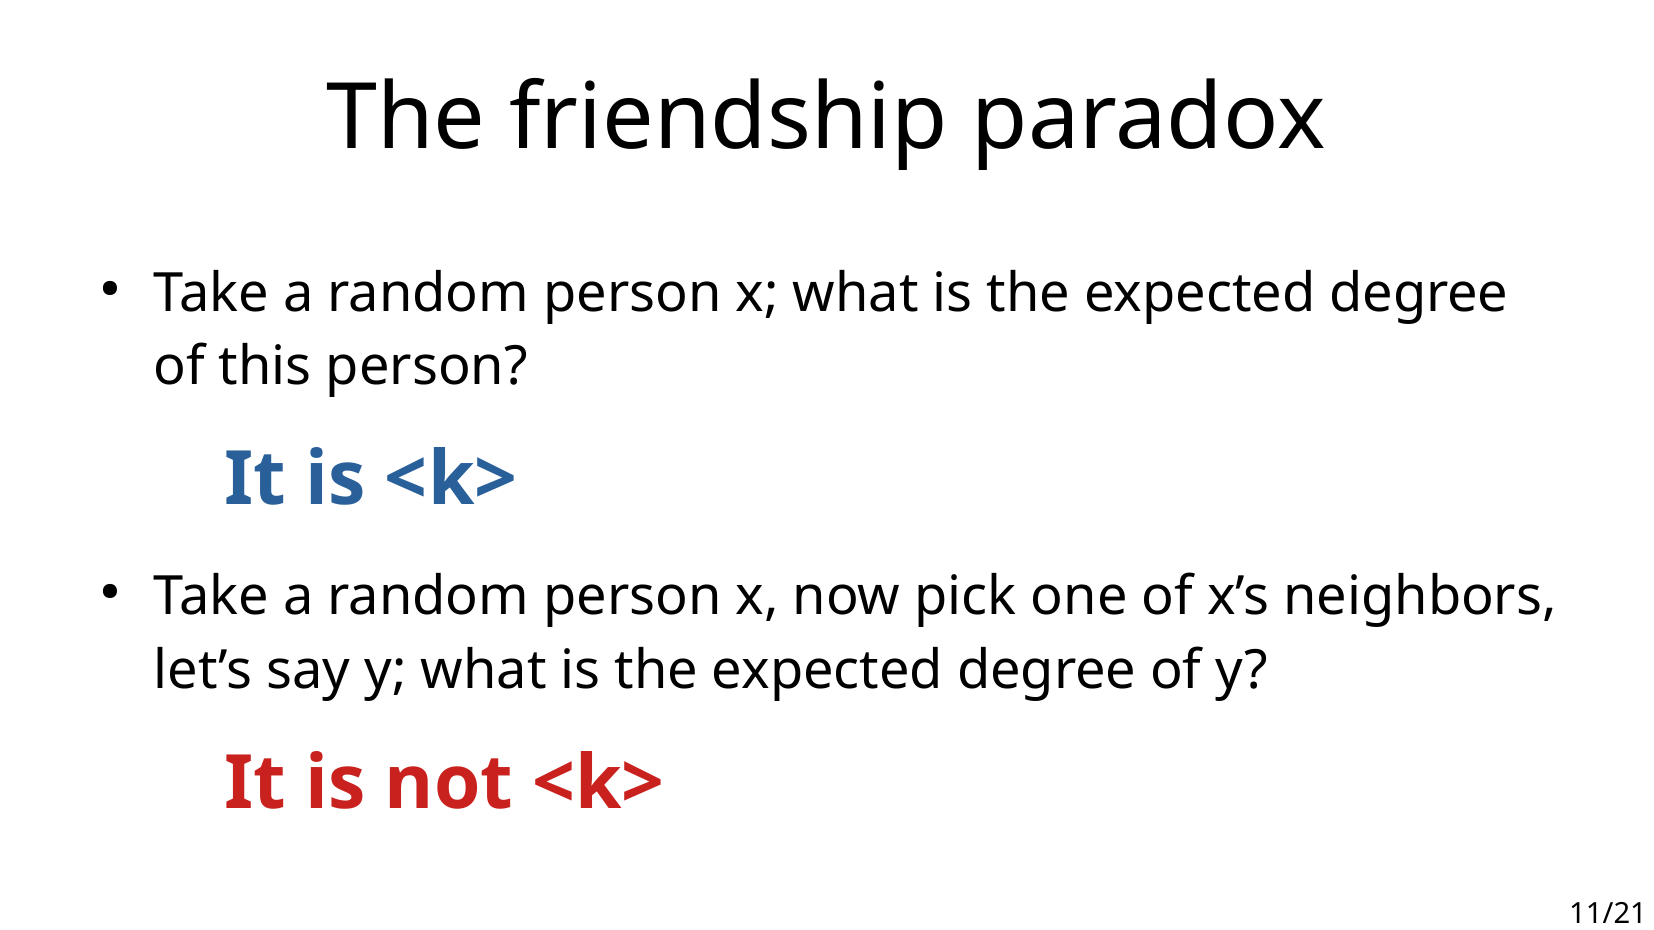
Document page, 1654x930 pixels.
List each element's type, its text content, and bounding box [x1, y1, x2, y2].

list Take a random person x; what is the expected degree of this person? It is <k> Take a random person x, now pick one of x’s neighbors, let’s say y; what is the expected degree of y? It is not <k> [82, 252, 1571, 841]
title The friendship paradox [82, 1, 1571, 225]
